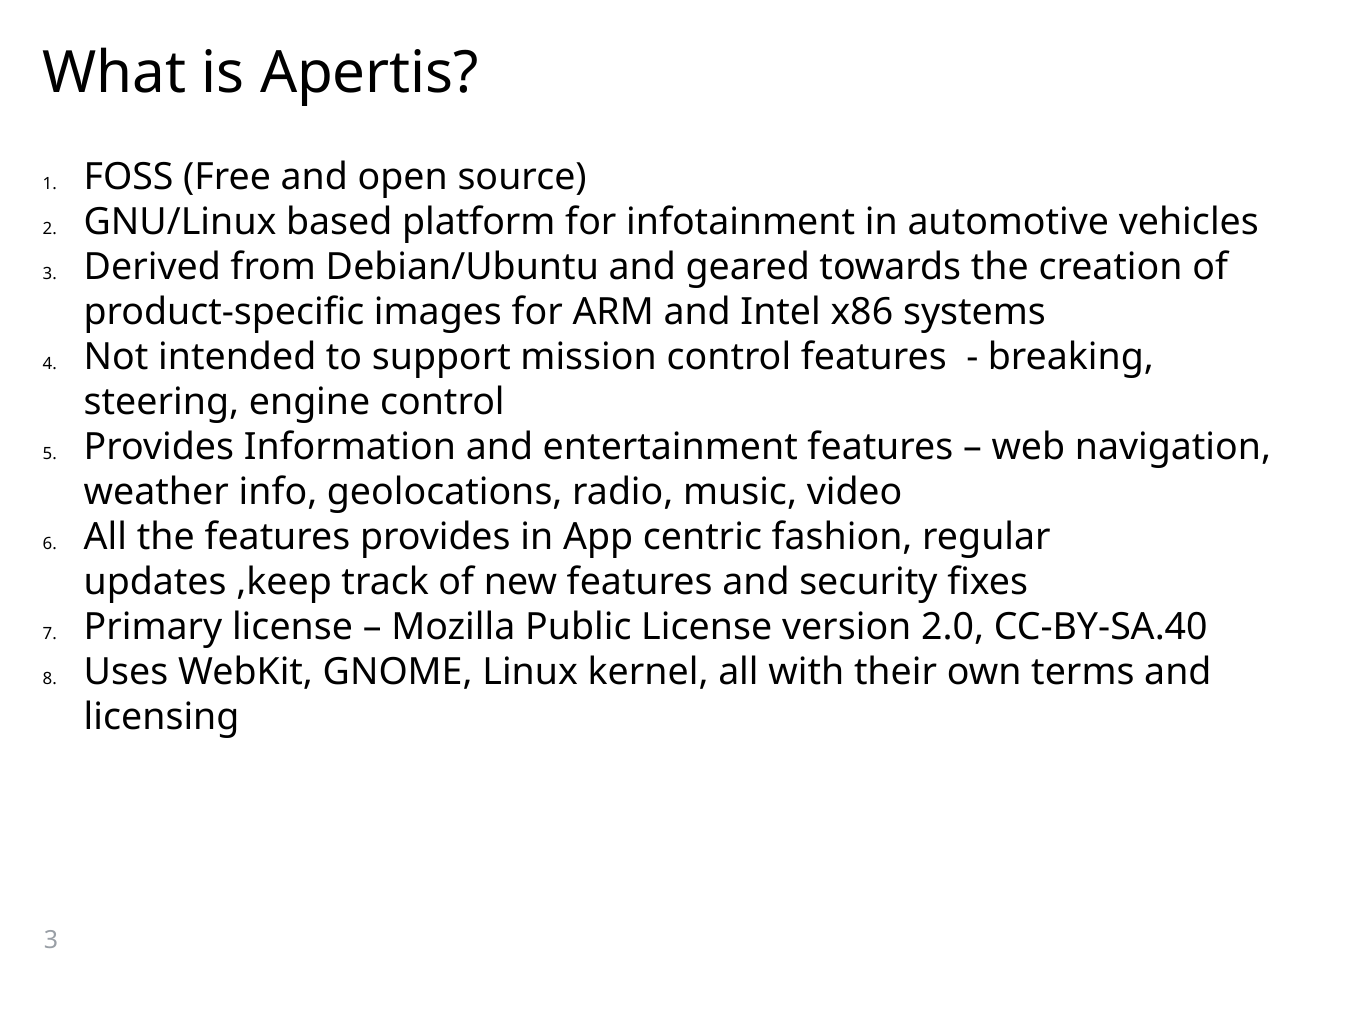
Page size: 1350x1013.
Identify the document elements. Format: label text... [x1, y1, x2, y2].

text_box What is Apertis? [42, 42, 1055, 148]
text_box 3 [43, 923, 91, 991]
text_box FOSS (Free and open source) GNU/Linux based platform for infotainment in automotive vehicles Derived from Debian/Ubuntu and geared towards the creation of product-specific images for ARM and Intel x86 systems Not intended to support mission control features - breaking, steering, engine control Provides Information and entertainment features – web navigation, weather info, geolocations, radio, music, video All the features provides in App centric fashion, regular updates ,keep track of new features and security fixes Primary license – Mozilla Public License version 2.0, CC-BY-SA.40 Uses WebKit, GNOME, Linux kernel, all with their own terms and licensing [42, 151, 1303, 836]
